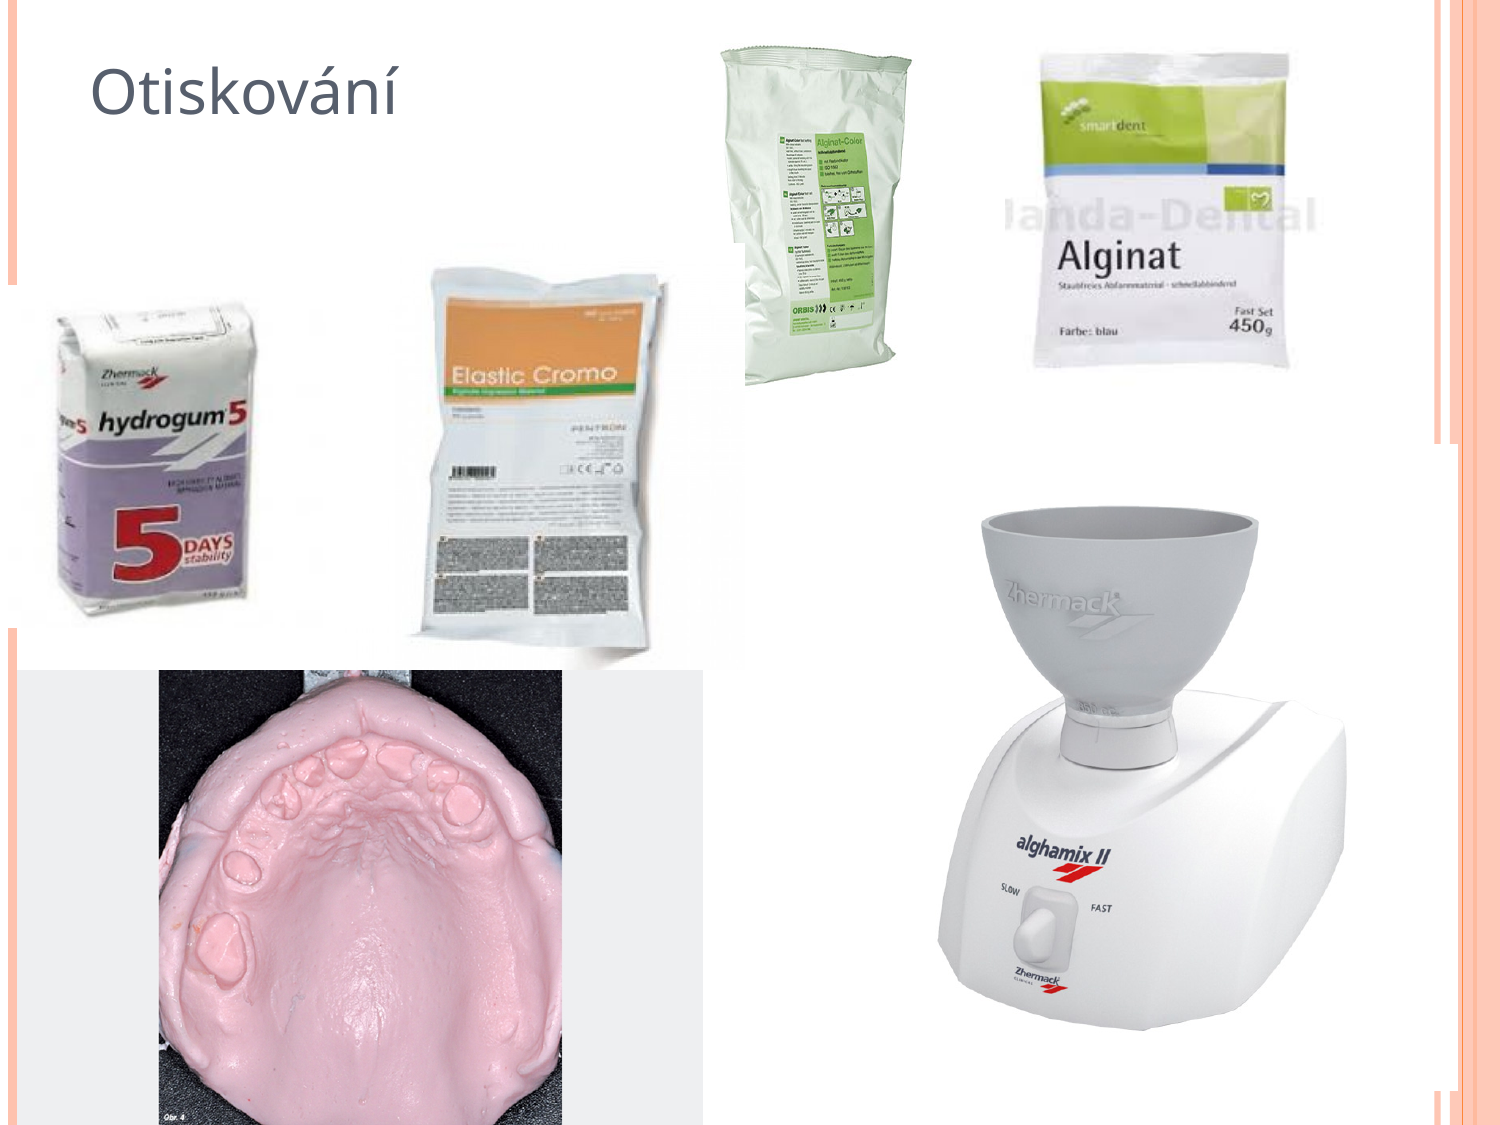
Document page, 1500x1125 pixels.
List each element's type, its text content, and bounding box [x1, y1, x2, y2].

picture [0, 35, 1338, 1125]
picture [820, 444, 1458, 1091]
title Otiskování [75, 45, 620, 233]
